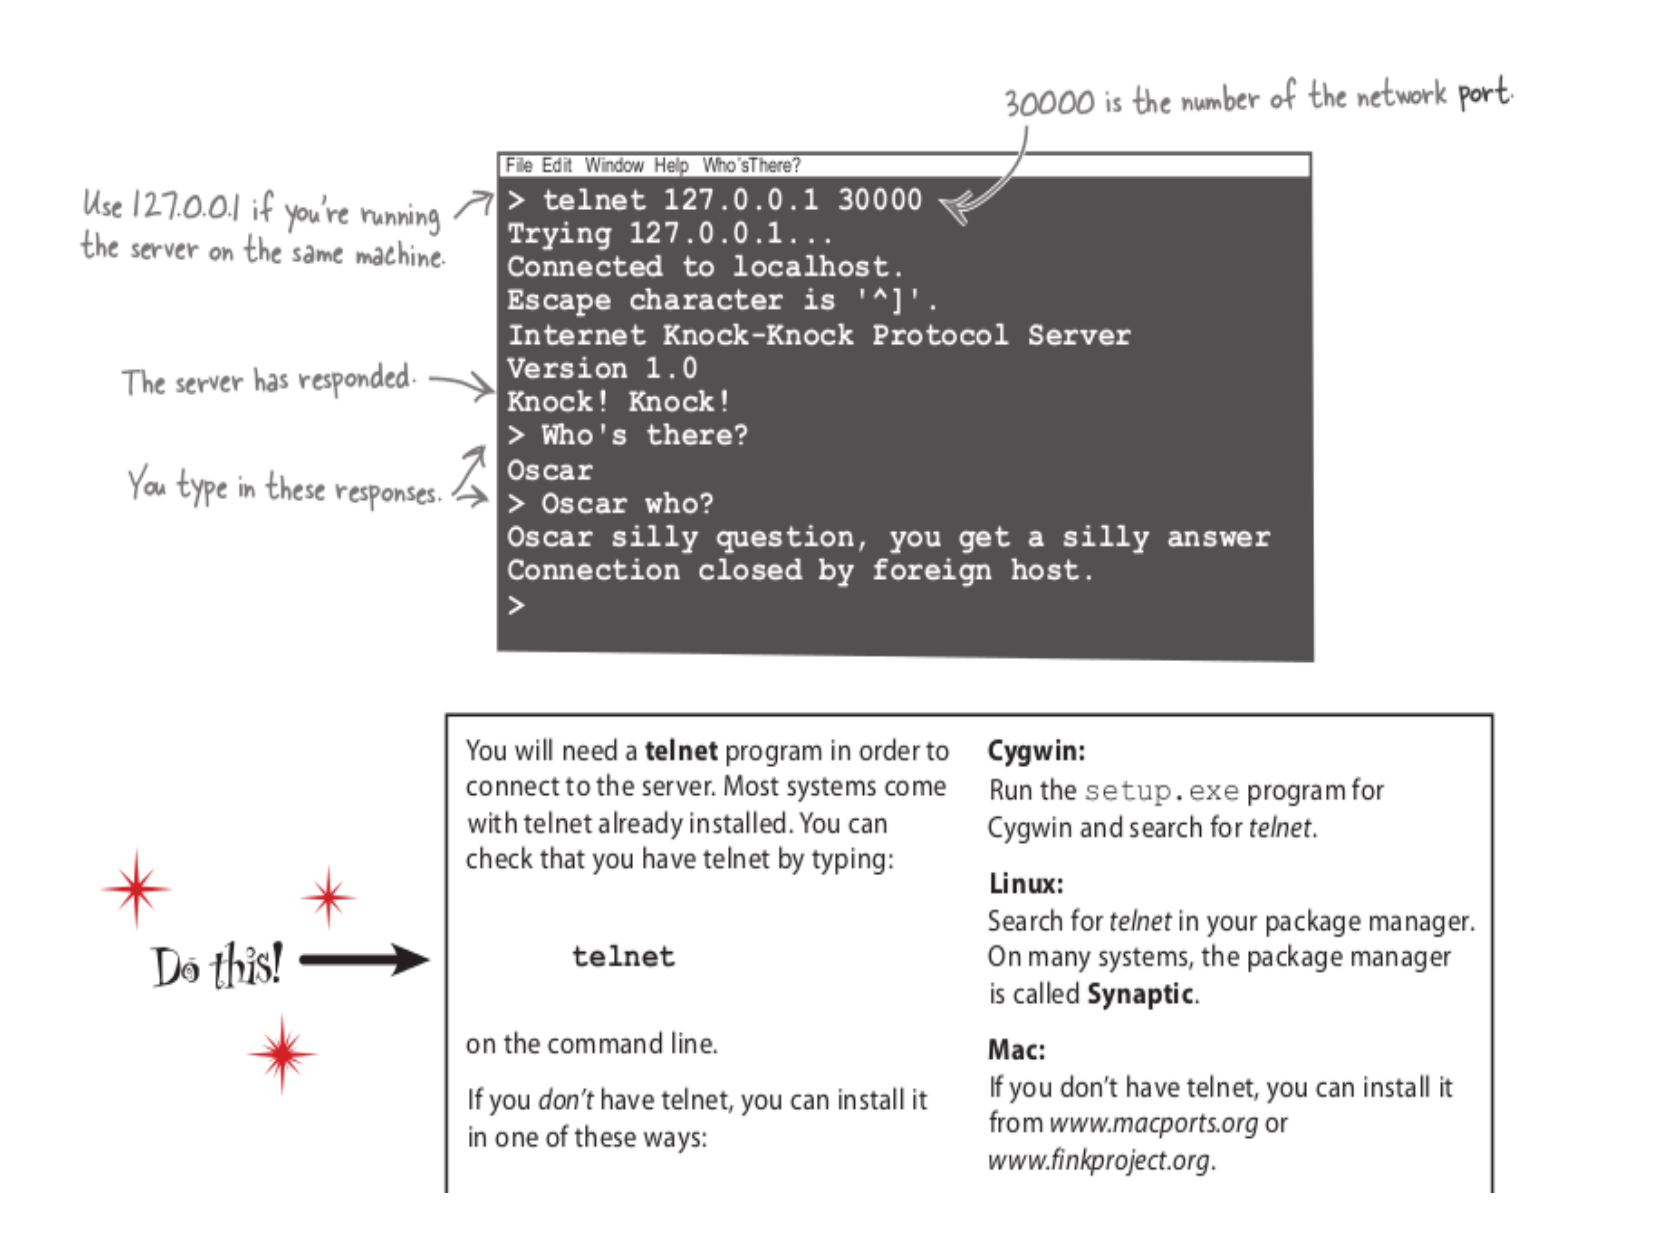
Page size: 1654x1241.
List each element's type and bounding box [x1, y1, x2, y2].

picture [35, 23, 1595, 1193]
